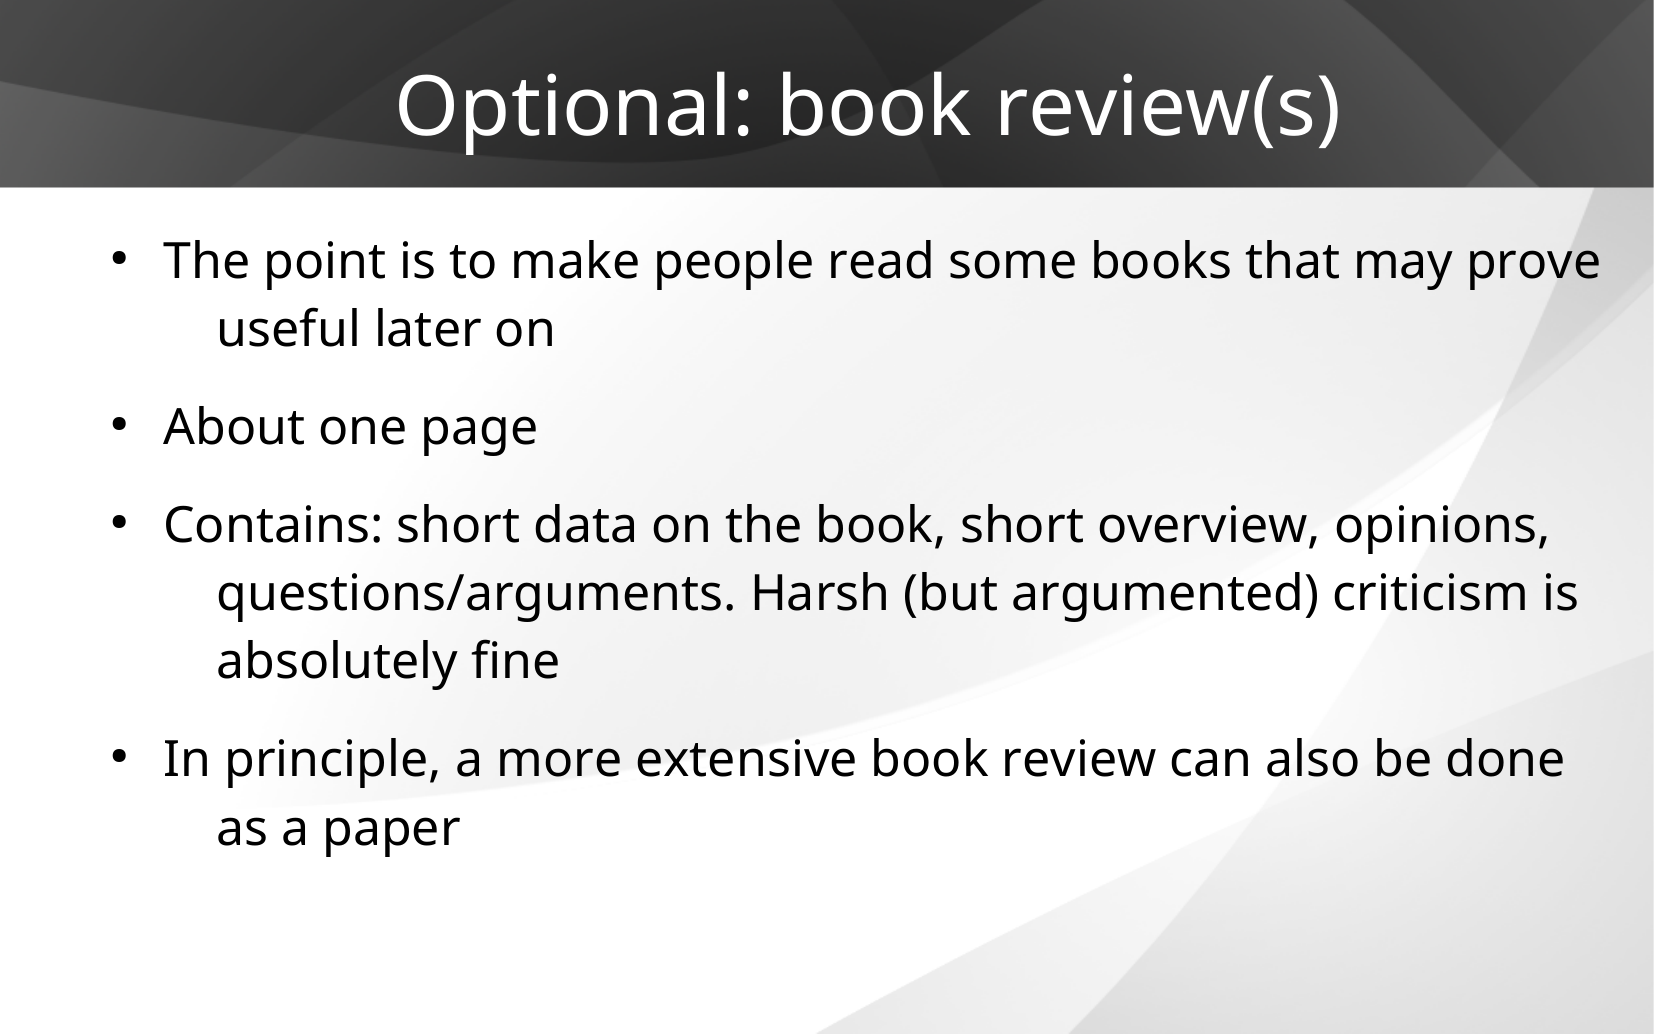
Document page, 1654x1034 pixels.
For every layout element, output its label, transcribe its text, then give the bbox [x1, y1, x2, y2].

title Optional: book review(s) [124, 0, 1613, 208]
list The point is to make people read some books that may prove useful later on About one page Contains: short data on the book, short overview, opinions, questions/arguments. Harsh (but argumented) criticism is absolutely fine In principle, a more extensive book review can also be done as a paper [75, 225, 1613, 1013]
picture [0, 0, 1654, 1034]
